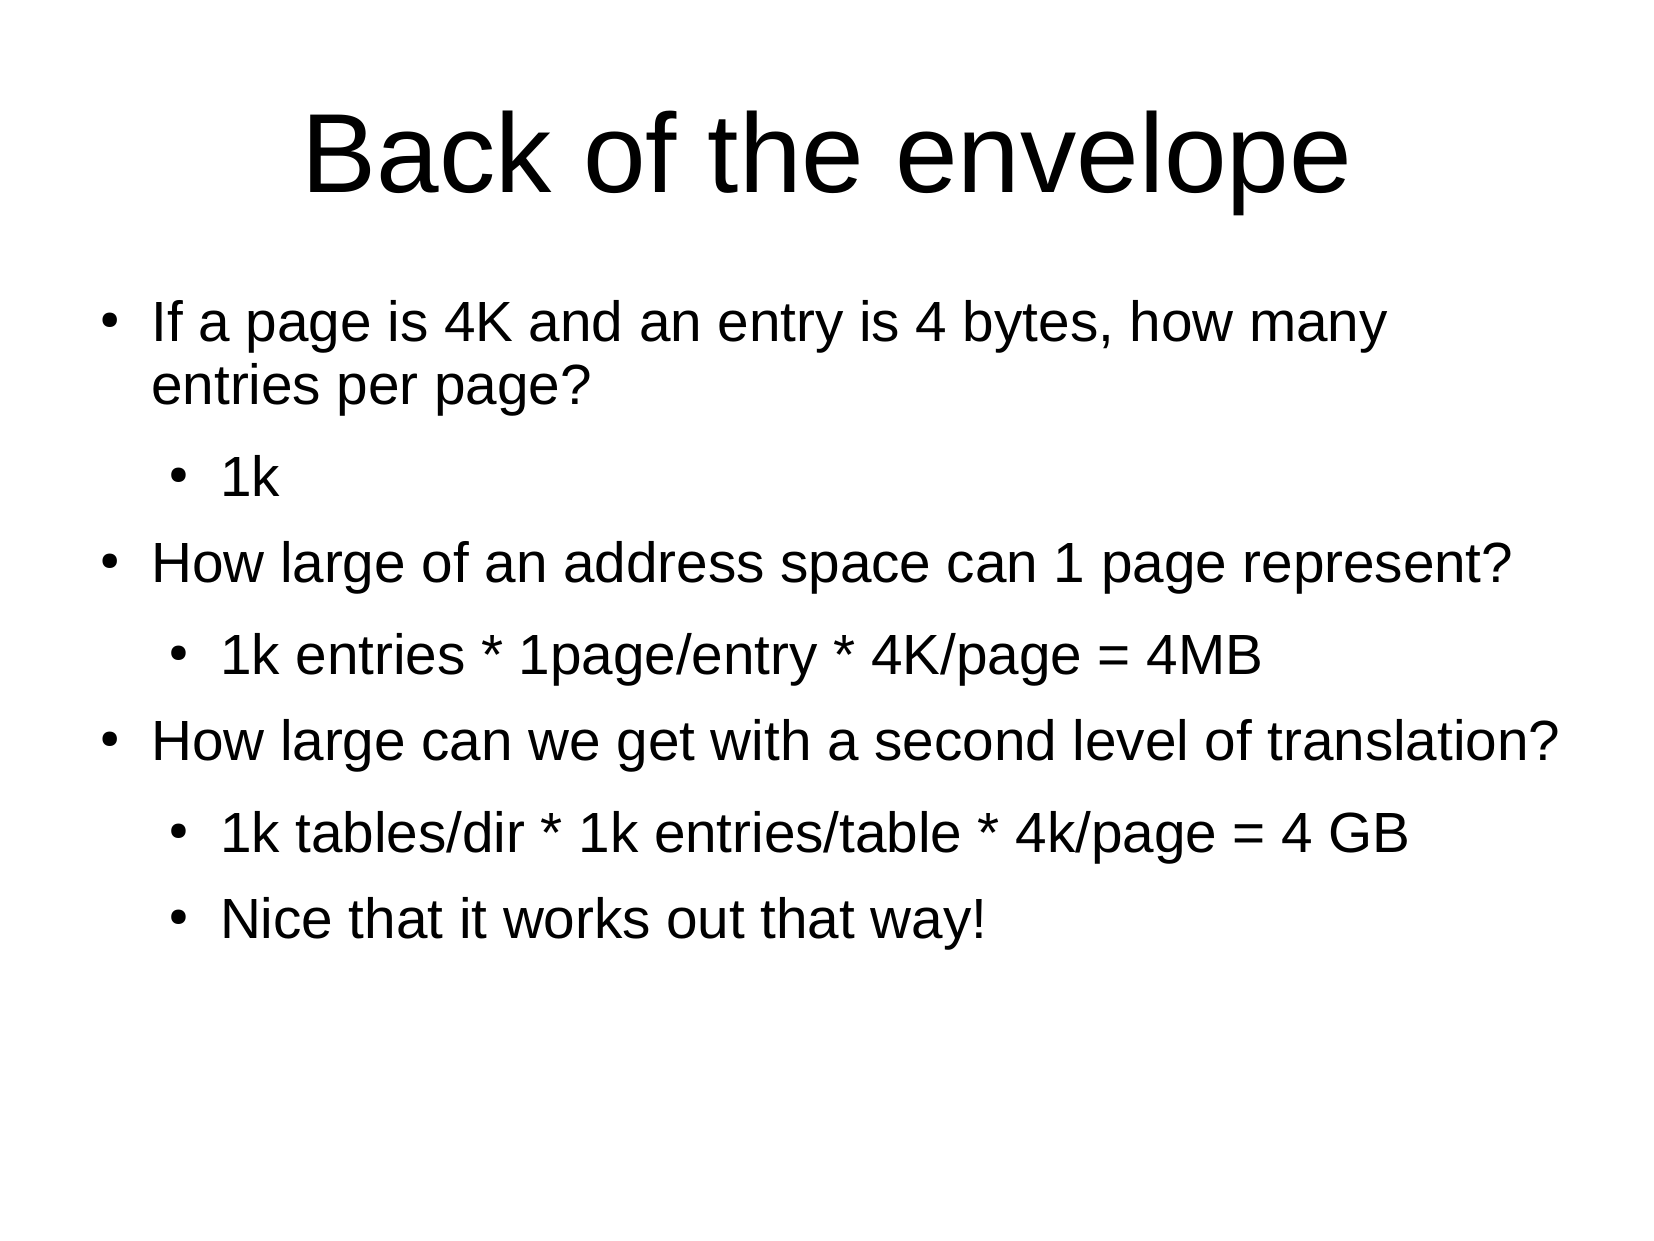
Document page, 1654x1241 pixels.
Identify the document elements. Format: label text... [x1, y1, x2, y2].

title Back of the envelope [82, 49, 1571, 257]
list If a page is 4K and an entry is 4 bytes, how many entries per page? 1k How large of an address space can 1 page represent? 1k entries * 1page/entry * 4K/page = 4MB How large can we get with a second level of translation? 1k tables/dir * 1k entries/table * 4k/page = 4 GB Nice that it works out that way! [82, 290, 1571, 1010]
